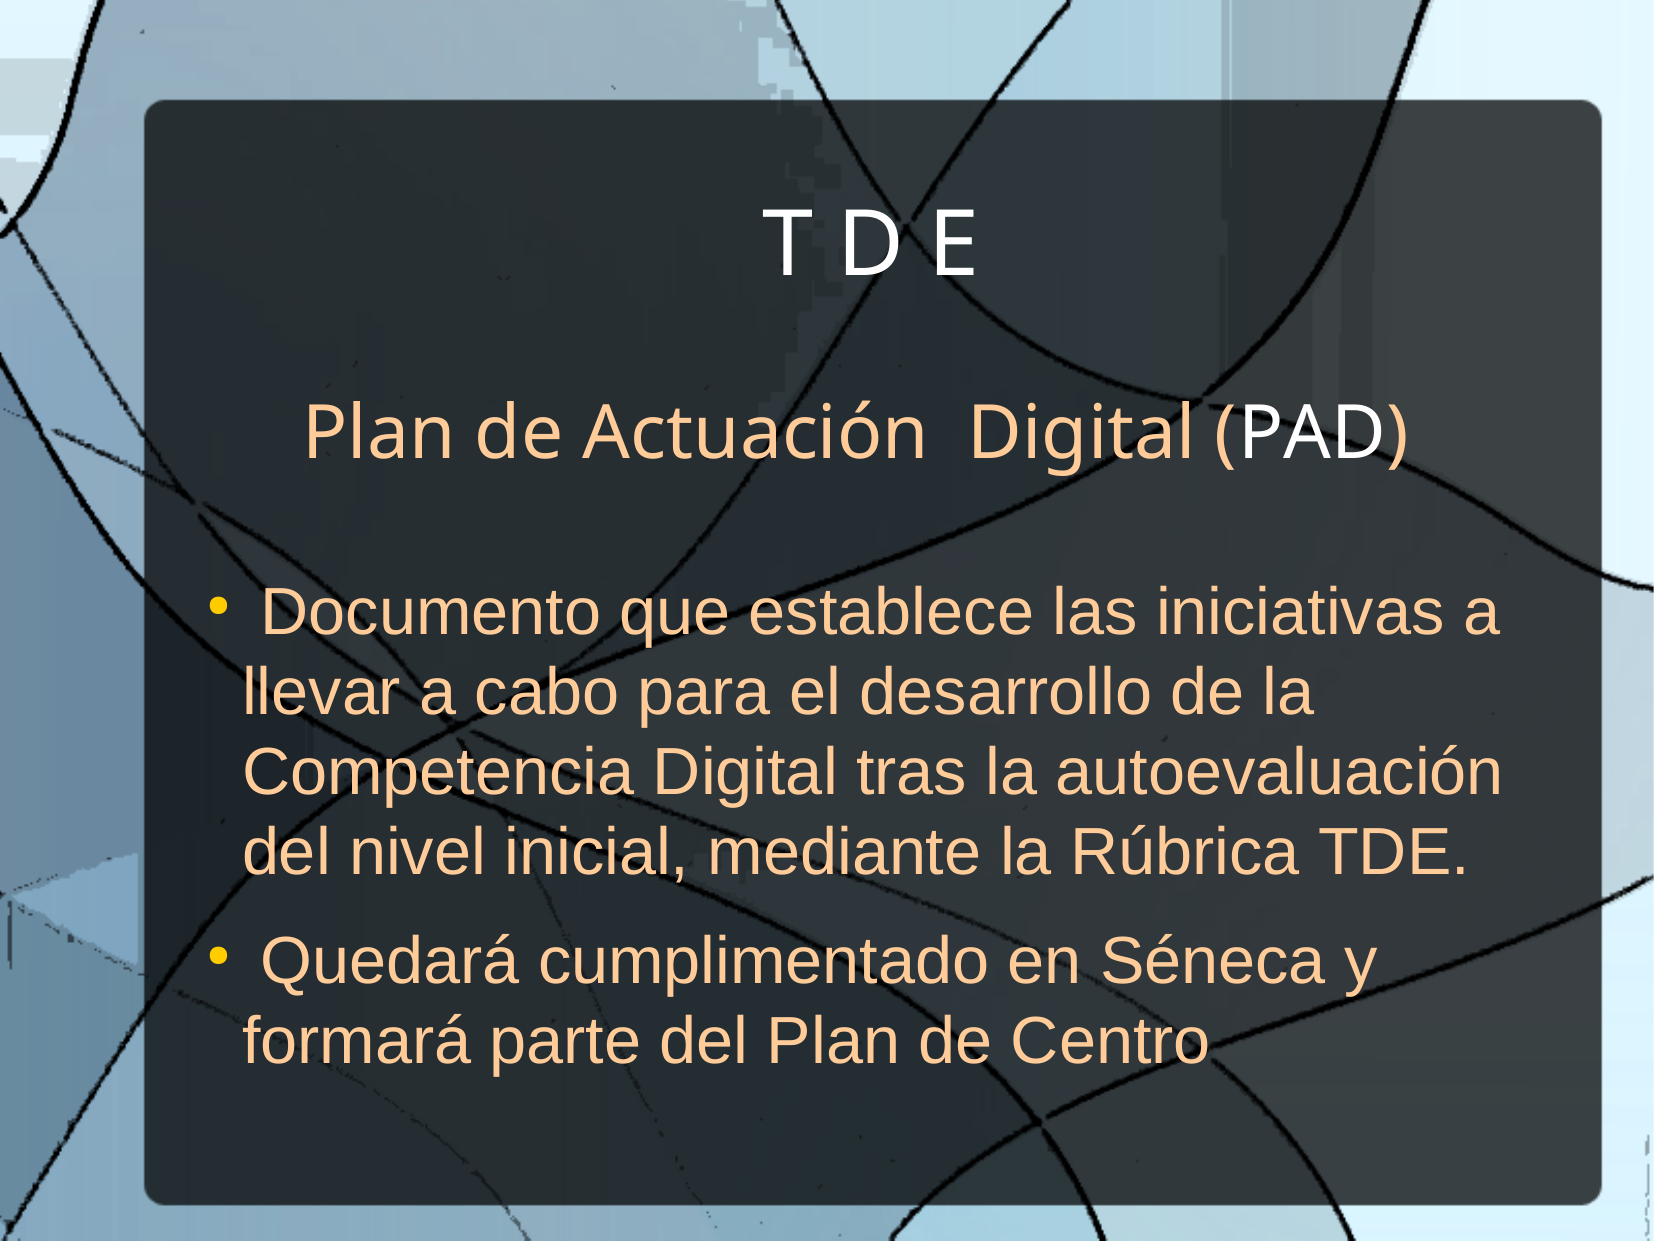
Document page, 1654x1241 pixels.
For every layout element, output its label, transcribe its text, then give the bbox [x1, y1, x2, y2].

list Plan de Actuación Digital (PAD) Documento que establece las iniciativas a llevar a cabo para el desarrollo de la Competencia Digital tras la autoevaluación del nivel inicial, mediante la Rúbrica TDE. Quedará cumplimentado en Séneca y formará parte del Plan de Centro [206, 383, 1571, 1013]
picture [0, 0, 1654, 1241]
title T D E [159, 159, 1583, 319]
